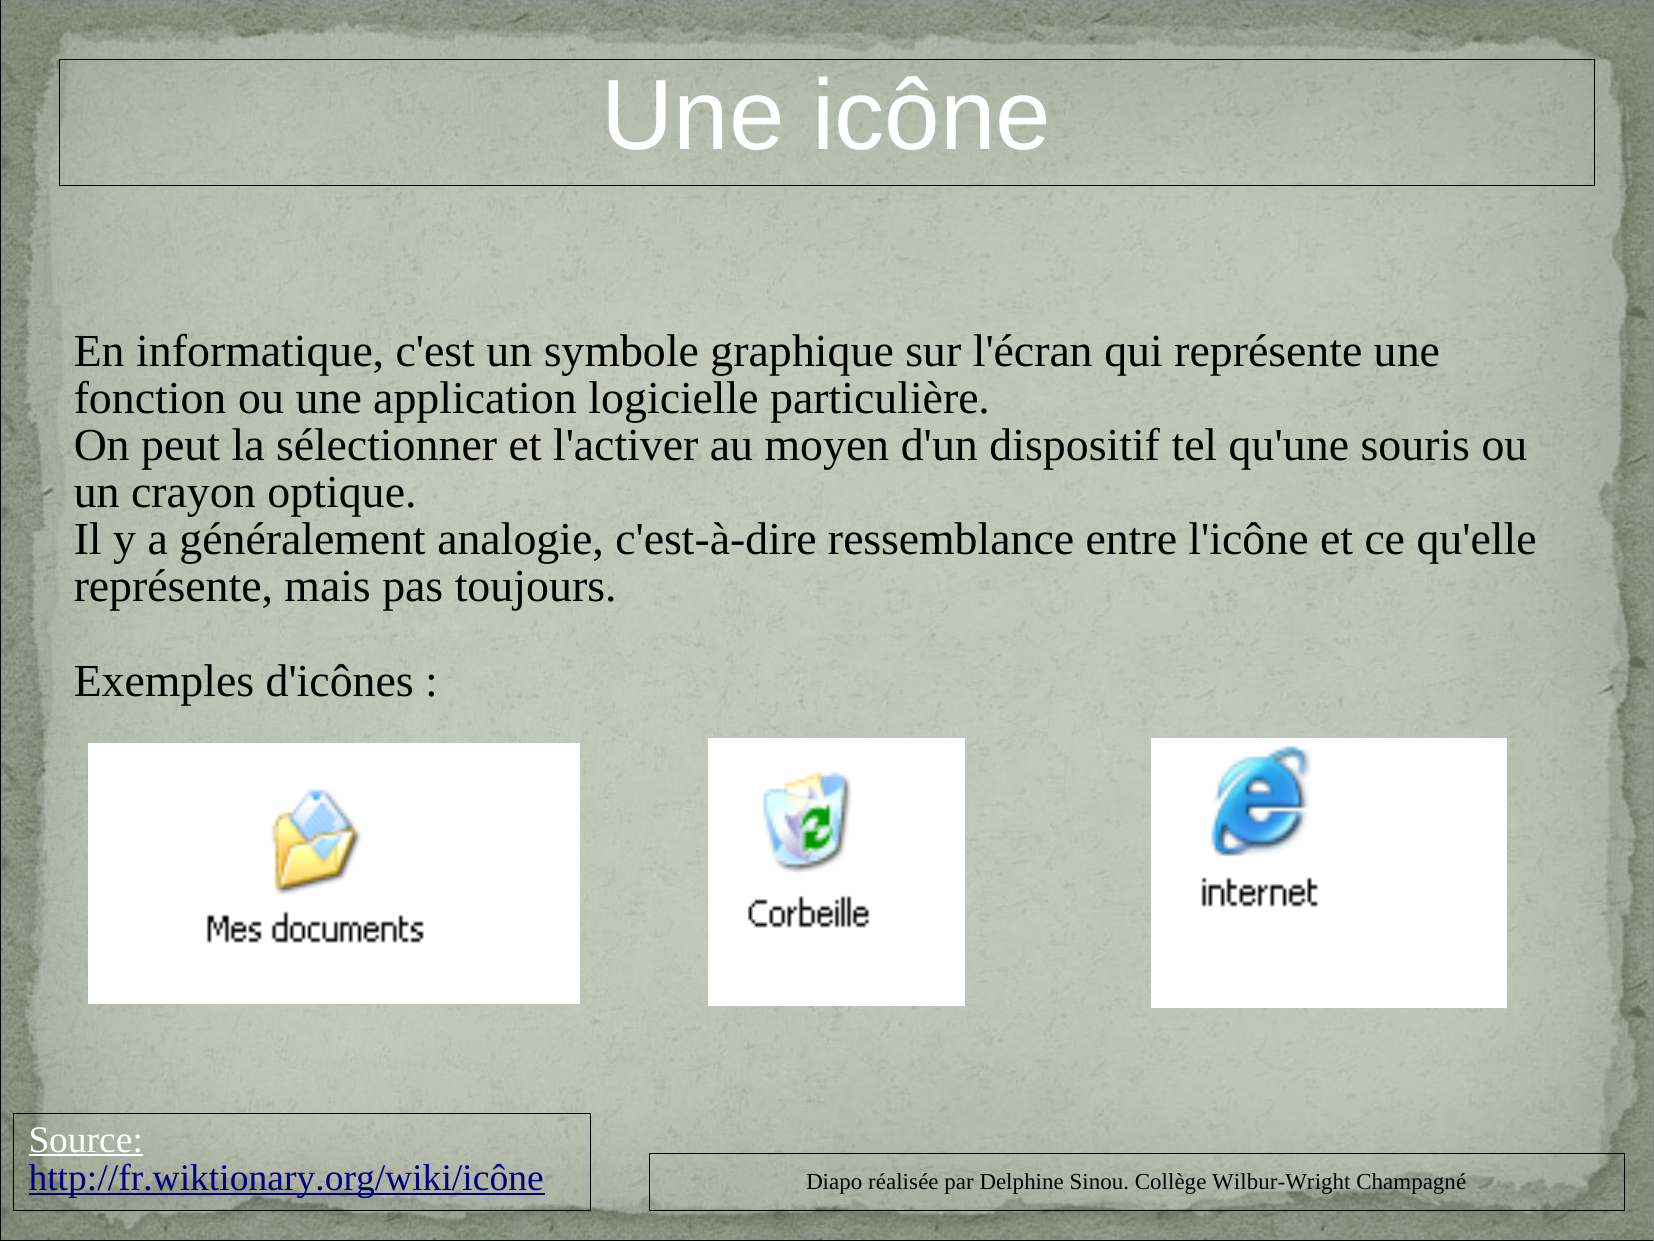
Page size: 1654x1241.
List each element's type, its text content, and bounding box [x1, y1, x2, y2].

text_box Une icône [59, 59, 1595, 186]
picture [0, 0, 1654, 1241]
text_box Diapo réalisée par Delphine Sinou. Collège Wilbur-Wright Champagné [649, 1153, 1625, 1211]
text_box Source: http://fr.wiktionary.org/wiki/icône [13, 1113, 591, 1211]
text_box En informatique, c'est un symbole graphique sur l'écran qui représente une fonction ou une application logicielle particulière. On peut la sélectionner et l'activer au moyen d'un dispositif tel qu'une souris ou un crayon optique. Il y a généralement analogie, c'est-à-dire ressemblance entre l'icône et ce qu'elle représente, mais pas toujours. Exemples d'icônes : [59, 265, 1595, 760]
